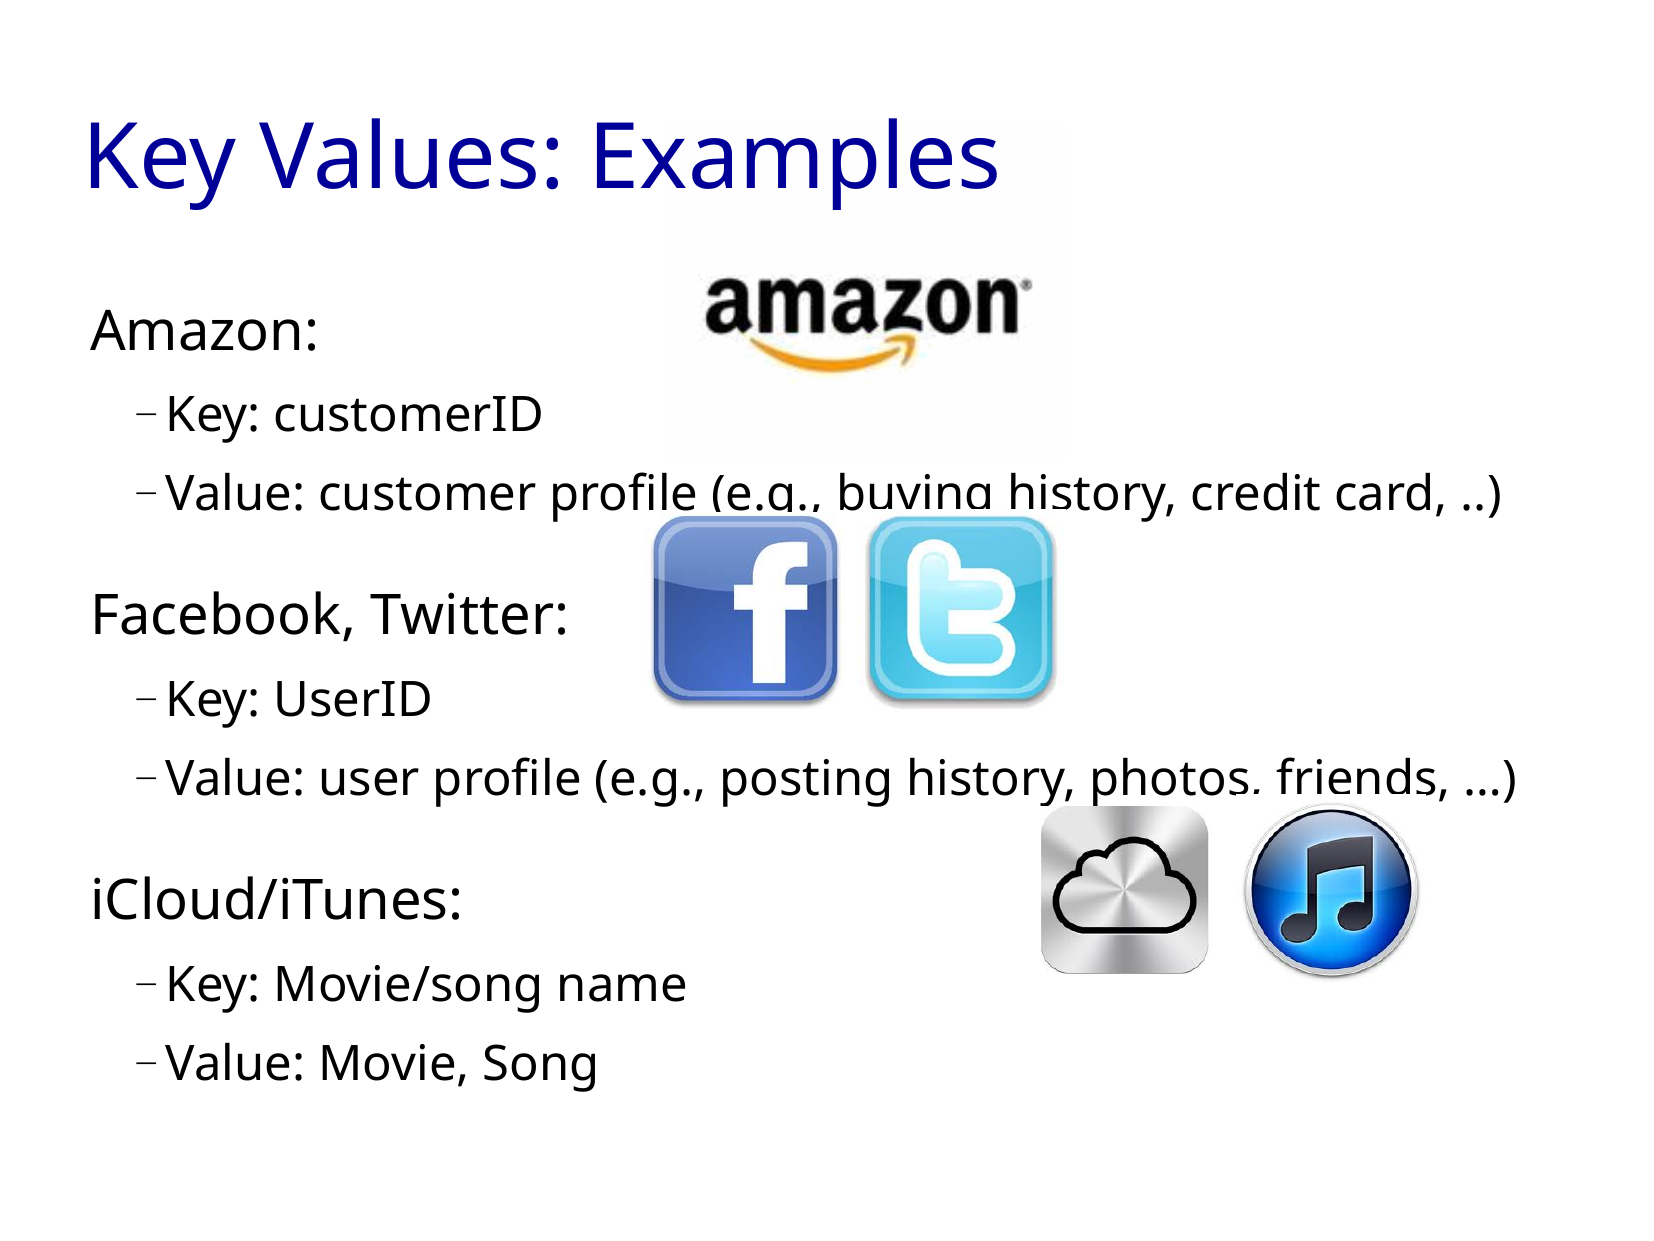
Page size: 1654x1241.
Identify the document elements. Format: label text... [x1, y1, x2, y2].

picture [665, 257, 1066, 290]
picture [858, 509, 1066, 713]
title Key Values: Examples [82, 49, 1571, 257]
picture [645, 512, 845, 713]
picture [1012, 794, 1426, 984]
list Amazon: Key: customerID Value: customer profile (e.g., buying history, credit card, ..) Facebook, Twitter: Key: UserID Value: user profile (e.g., posting history, photos, friends, …) iCloud/iTunes: Key: Movie/song name Value: Movie, Song [60, 290, 1571, 1096]
